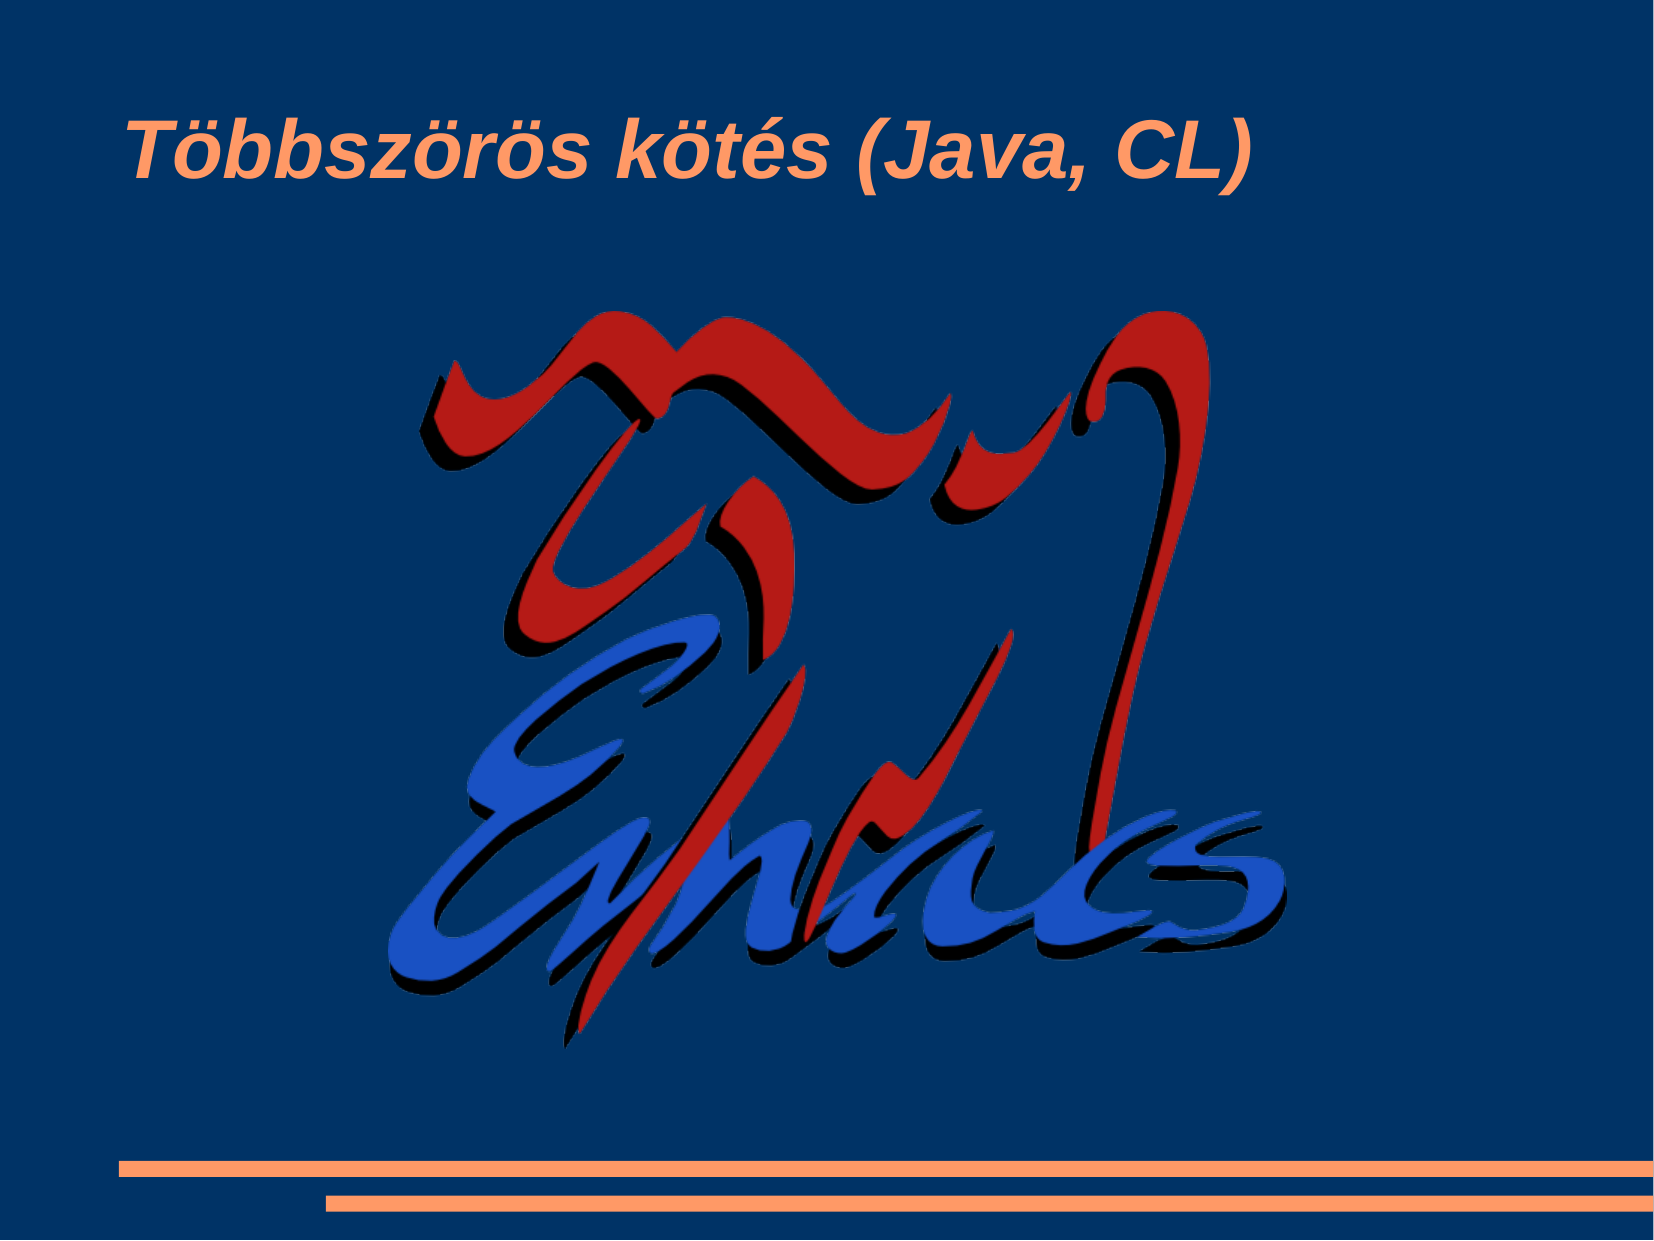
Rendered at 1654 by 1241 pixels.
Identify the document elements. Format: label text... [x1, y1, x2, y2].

title Többszörös kötés (Java, CL) [121, 46, 1534, 254]
picture [388, 311, 1287, 1049]
